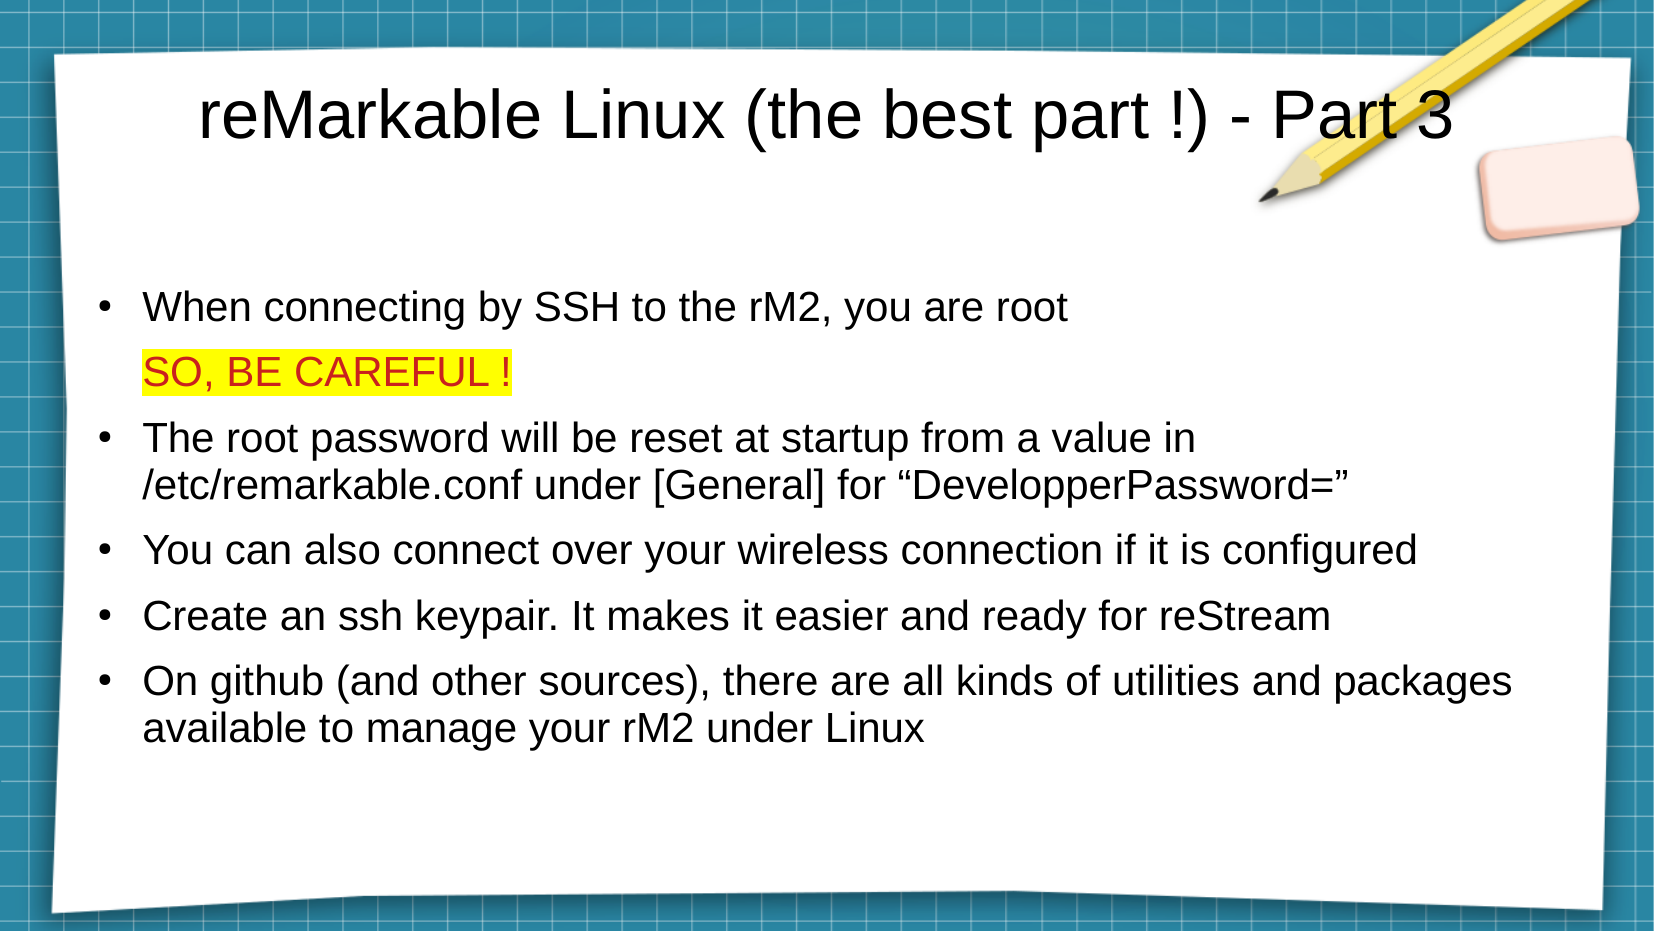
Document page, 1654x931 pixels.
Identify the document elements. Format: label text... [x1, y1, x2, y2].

picture [0, 0, 1654, 931]
title reMarkable Linux (the best part !) - Part 3 [82, 37, 1571, 193]
list When connecting by SSH to the rM2, you are root SO, BE CAREFUL ! The root password will be reset at startup from a value in /etc/remarkable.conf under [General] for “DevelopperPassword=” You can also connect over your wireless connection if it is configured Create an ssh keypair. It makes it easier and ready for reStream On github (and other sources), there are all kinds of utilities and packages available to manage your rM2 under Linux [82, 217, 1571, 758]
